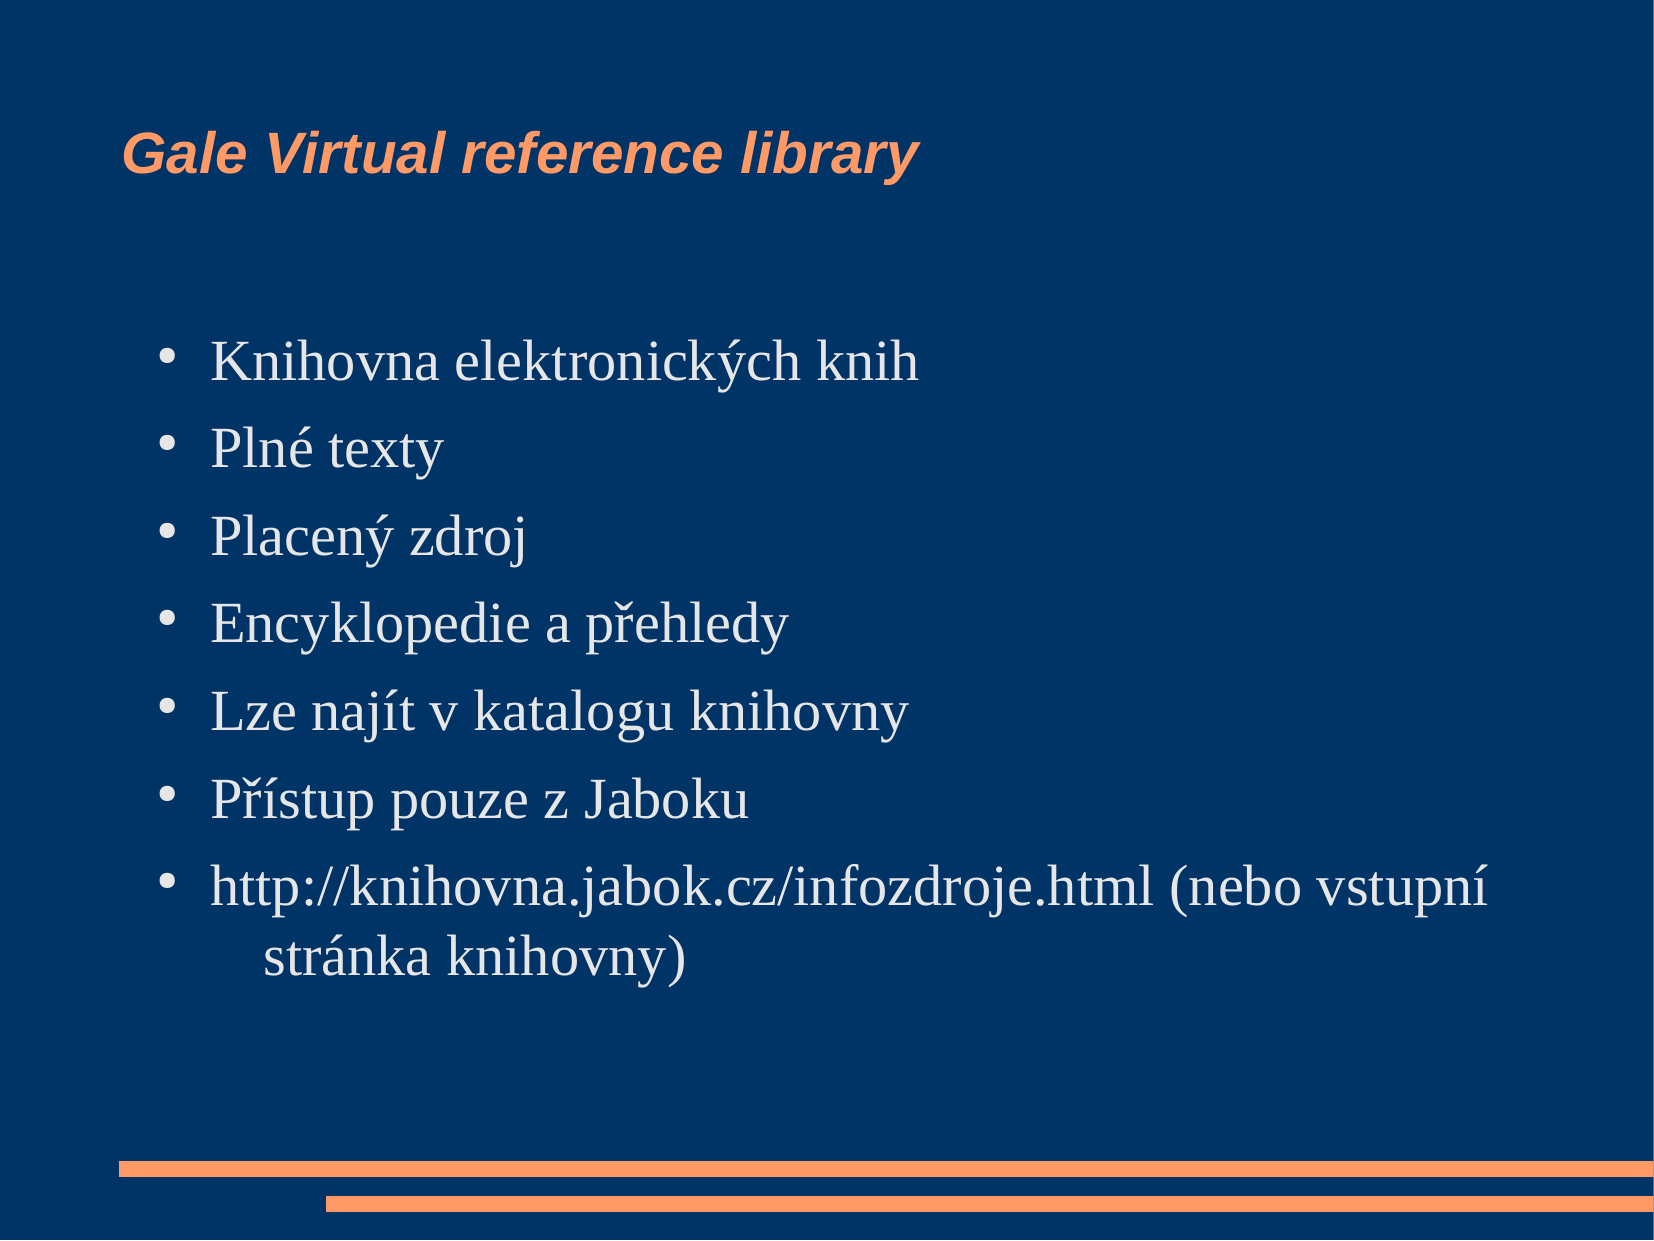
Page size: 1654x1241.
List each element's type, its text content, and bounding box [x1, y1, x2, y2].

list Knihovna elektronických knih Plné texty Placený zdroj Encyklopedie a přehledy Lze najít v katalogu knihovny Přístup pouze z Jaboku http://knihovna.jabok.cz/infozdroje.html (nebo vstupní stránka knihovny) [121, 322, 1561, 1132]
title Gale Virtual reference library [121, 46, 1534, 254]
